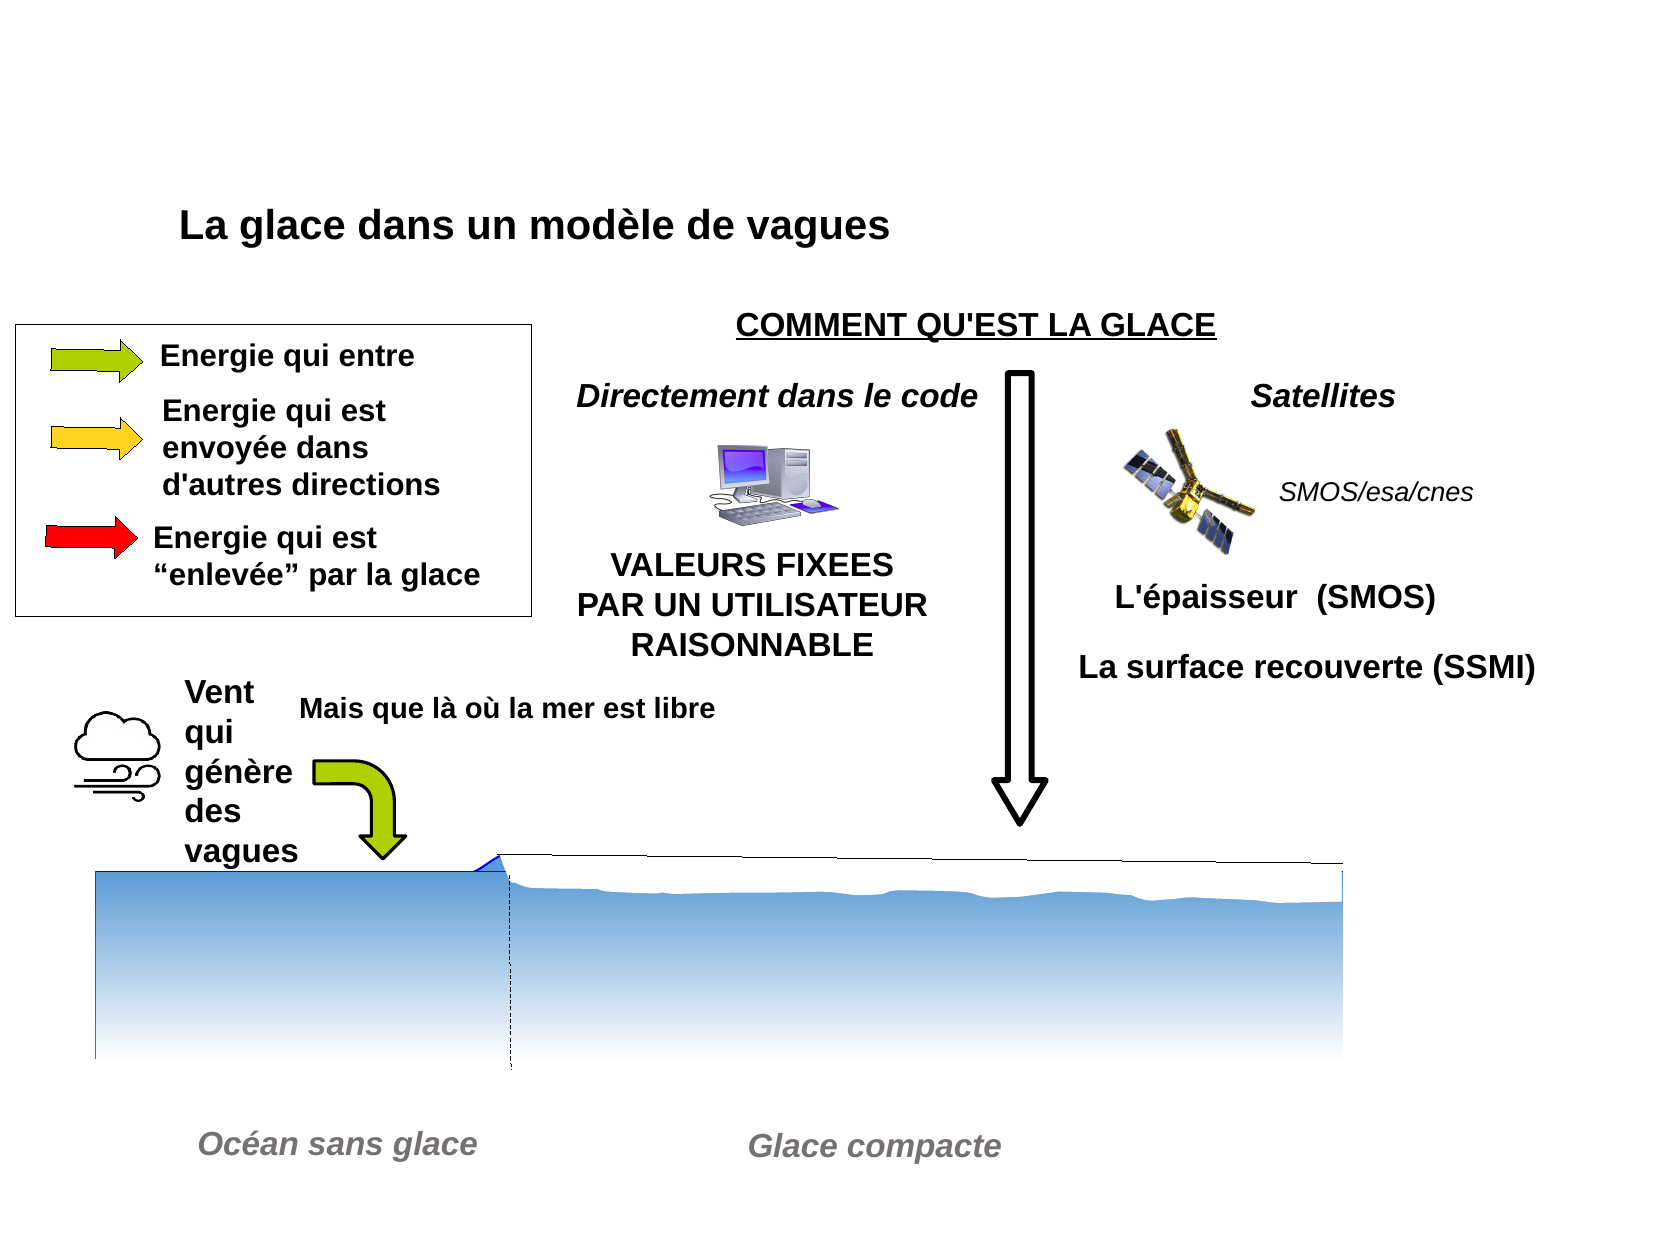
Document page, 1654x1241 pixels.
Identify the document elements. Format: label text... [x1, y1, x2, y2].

text_box Satellites [1235, 366, 1421, 422]
picture [67, 711, 167, 802]
picture [1122, 428, 1256, 555]
text_box Energie qui est “enlevée” par la glace [138, 509, 531, 600]
text_box [993, 373, 1046, 824]
text_box Mais que là où la mer est libre [284, 682, 731, 733]
picture [709, 445, 839, 526]
text_box La glace dans un modèle de vagues [164, 190, 1272, 256]
text_box [95, 843, 1343, 1059]
text_box SMOS/esa/cnes [1263, 470, 1525, 520]
text_box [339, 760, 406, 860]
text_box Glace compacte [732, 1116, 1018, 1172]
text_box [15, 324, 532, 617]
text_box VALEURS FIXEES PAR UN UTILISATEUR RAISONNABLE [562, 535, 944, 671]
text_box Energie qui entre [145, 328, 506, 381]
text_box L'épaisseur (SMOS) [1099, 567, 1452, 623]
text_box Directement dans le code [561, 366, 994, 422]
text_box Energie qui est envoyée dans d'autres directions [147, 382, 459, 509]
text_box COMMENT QU'EST LA GLACE [720, 295, 1232, 351]
text_box La surface recouverte (SSMI) [1063, 638, 1552, 693]
text_box Océan sans glace [173, 1114, 494, 1170]
text_box Vent qui génère des vagues [169, 662, 339, 877]
